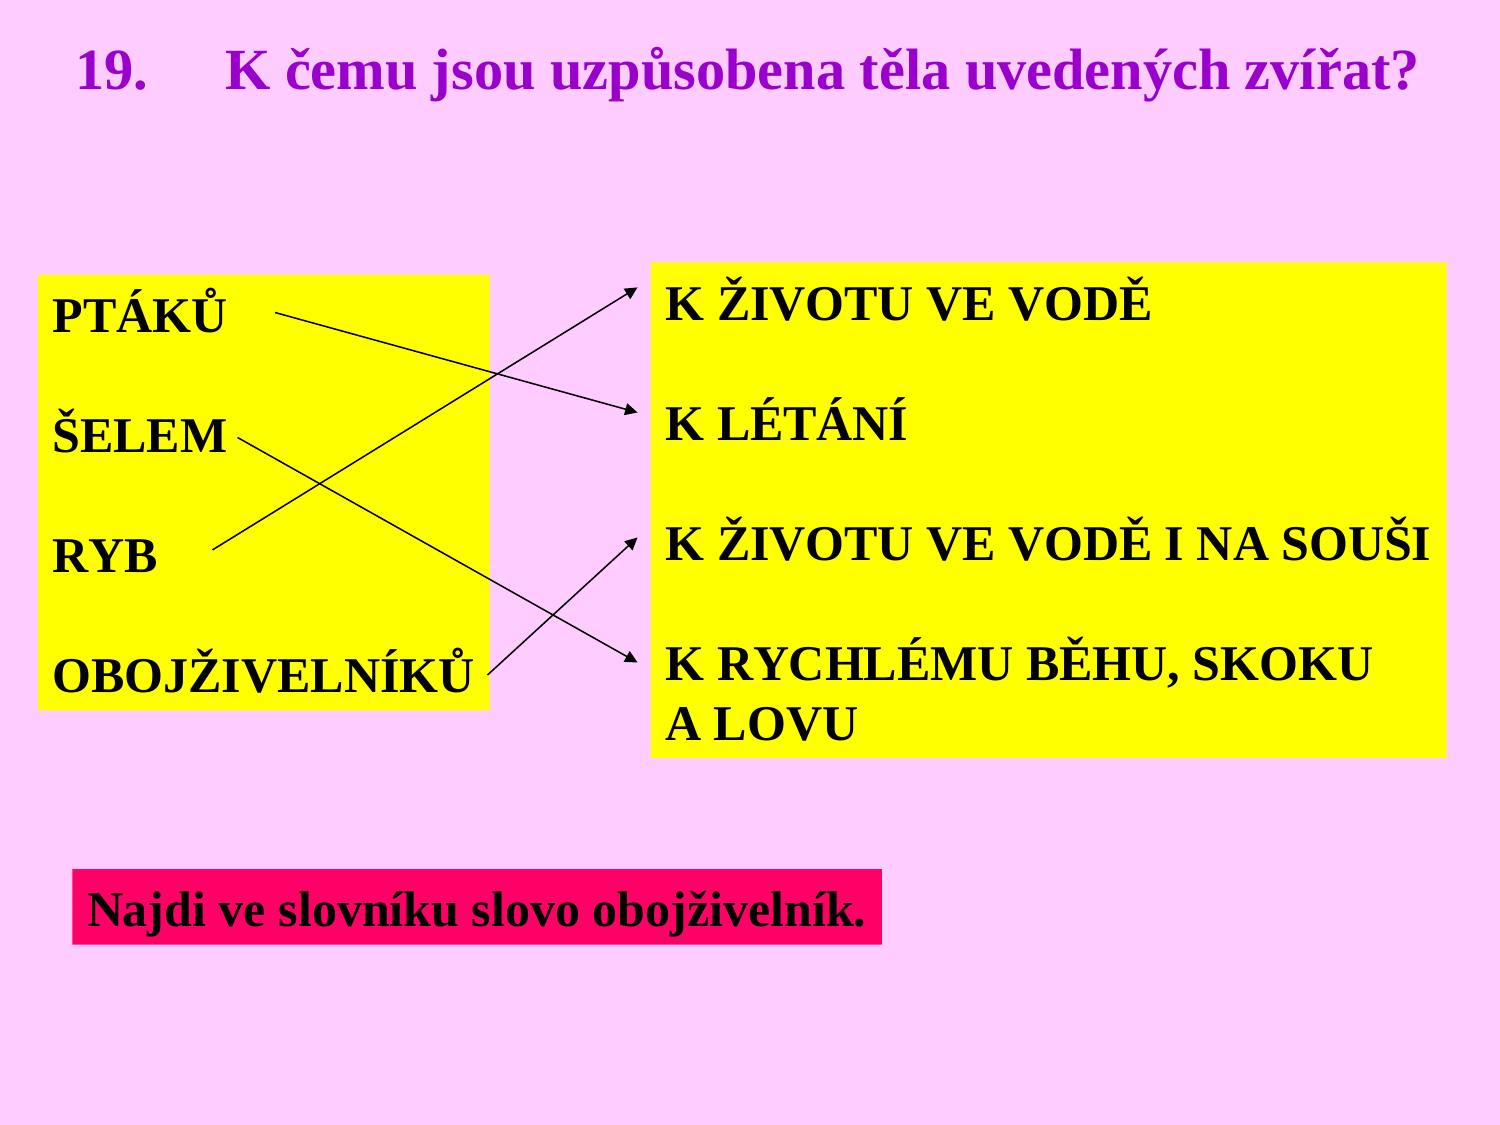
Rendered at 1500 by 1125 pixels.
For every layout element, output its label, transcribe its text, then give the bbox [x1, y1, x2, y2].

text_box K ŽIVOTU VE VODĚ K LÉTÁNÍ K ŽIVOTU VE VODĚ I NA SOUŠI K RYCHLÉMU BĚHU, SKOKU A LOVU [650, 262, 1447, 758]
text_box PTÁKŮ ŠELEM RYB OBOJŽIVELNÍKŮ [323, 381, 490, 578]
text_box PTÁKŮ ŠELEM RYB OBOJŽIVELNÍKŮ [37, 274, 490, 711]
text_box Najdi ve slovníku slovo obojživelník. [72, 869, 882, 945]
text_box 19. K čemu jsou uzpůsobena těla uvedených zvířat? [60, 23, 1436, 109]
